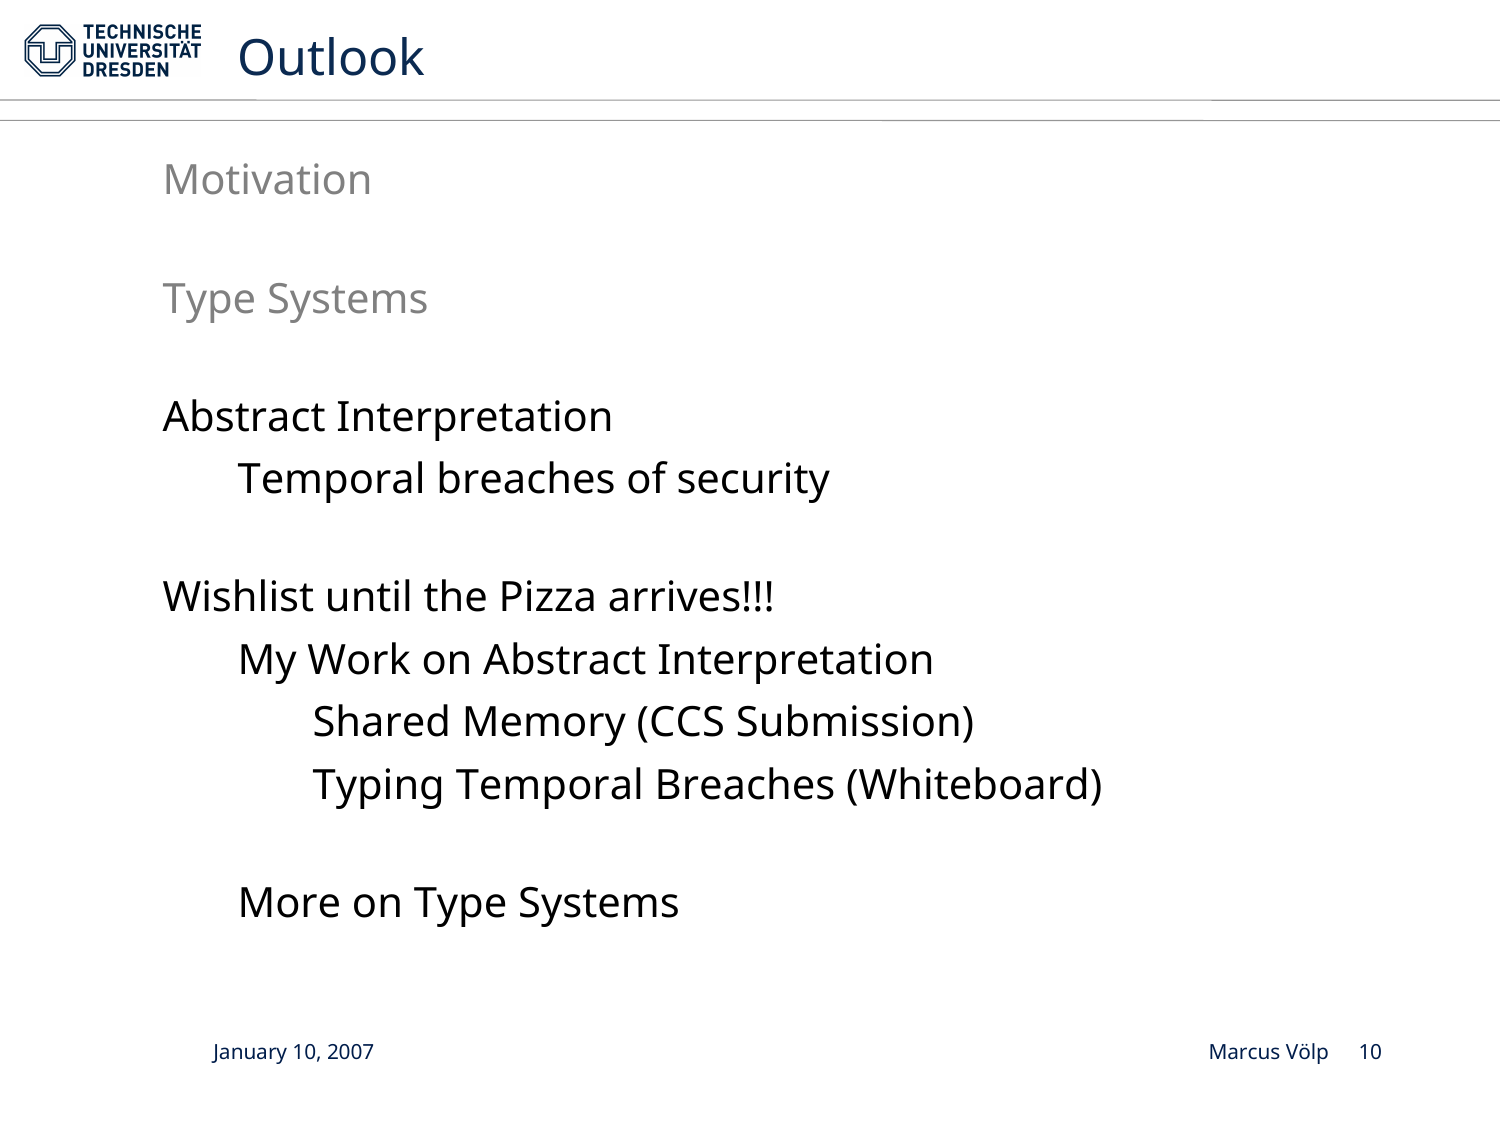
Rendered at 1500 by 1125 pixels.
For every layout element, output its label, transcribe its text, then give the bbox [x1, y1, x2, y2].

picture [24, 24, 201, 77]
list Motivation Type Systems Abstract Interpretation Temporal breaches of security Wishlist until the Pizza arrives!!! My Work on Abstract Interpretation Shared Memory (CCS Submission) Typing Temporal Breaches (Whiteboard) More on Type Systems [162, 149, 1387, 985]
title Outlook [237, 19, 1437, 92]
